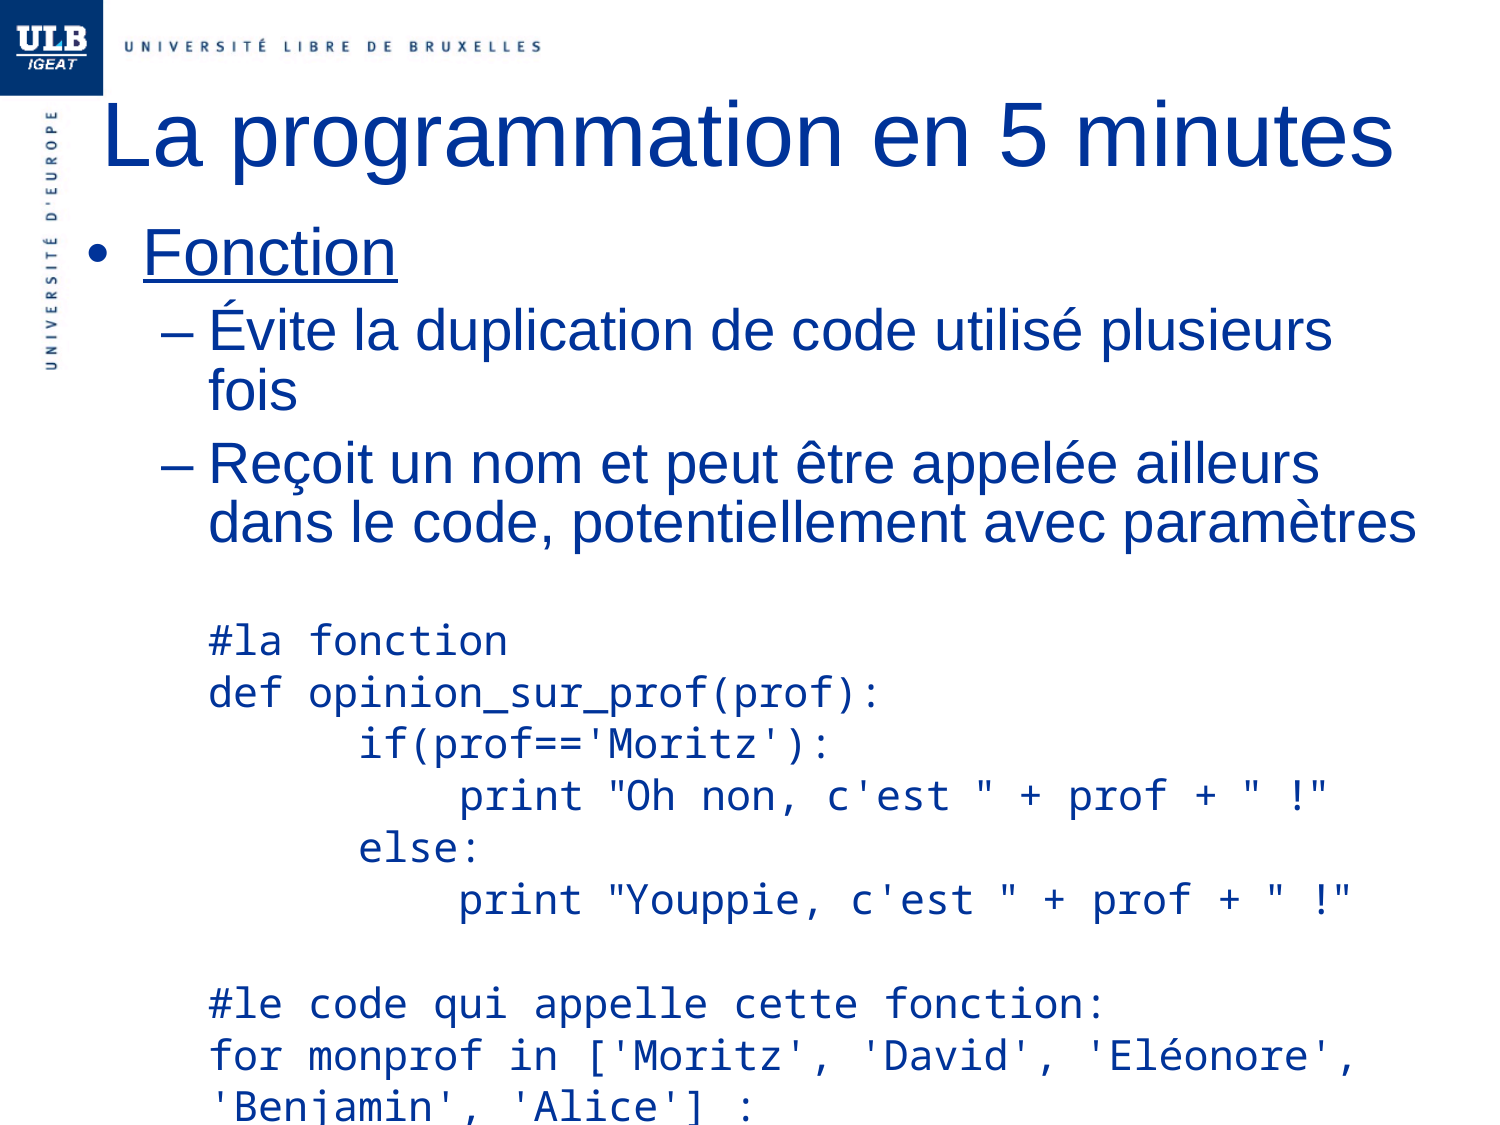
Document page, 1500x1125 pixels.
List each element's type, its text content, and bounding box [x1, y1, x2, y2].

picture [0, 0, 1500, 1125]
title La programmation en 5 minutes [74, 21, 1425, 257]
list Fonction Évite la duplication de code utilisé plusieurs fois Reçoit un nom et peut être appelée ailleurs dans le code, potentiellement avec paramètres #la fonction def opinion_sur_prof(prof): if(prof=='Moritz'): print "Oh non, c'est " + prof + " !" else: print "Youppie, c'est " + prof + " !" #le code qui appelle cette fonction: for monprof in ['Moritz', 'David', 'Eléonore', 'Benjamin', 'Alice'] : opinion_sur_prof(monprof) [86, 221, 1437, 1125]
